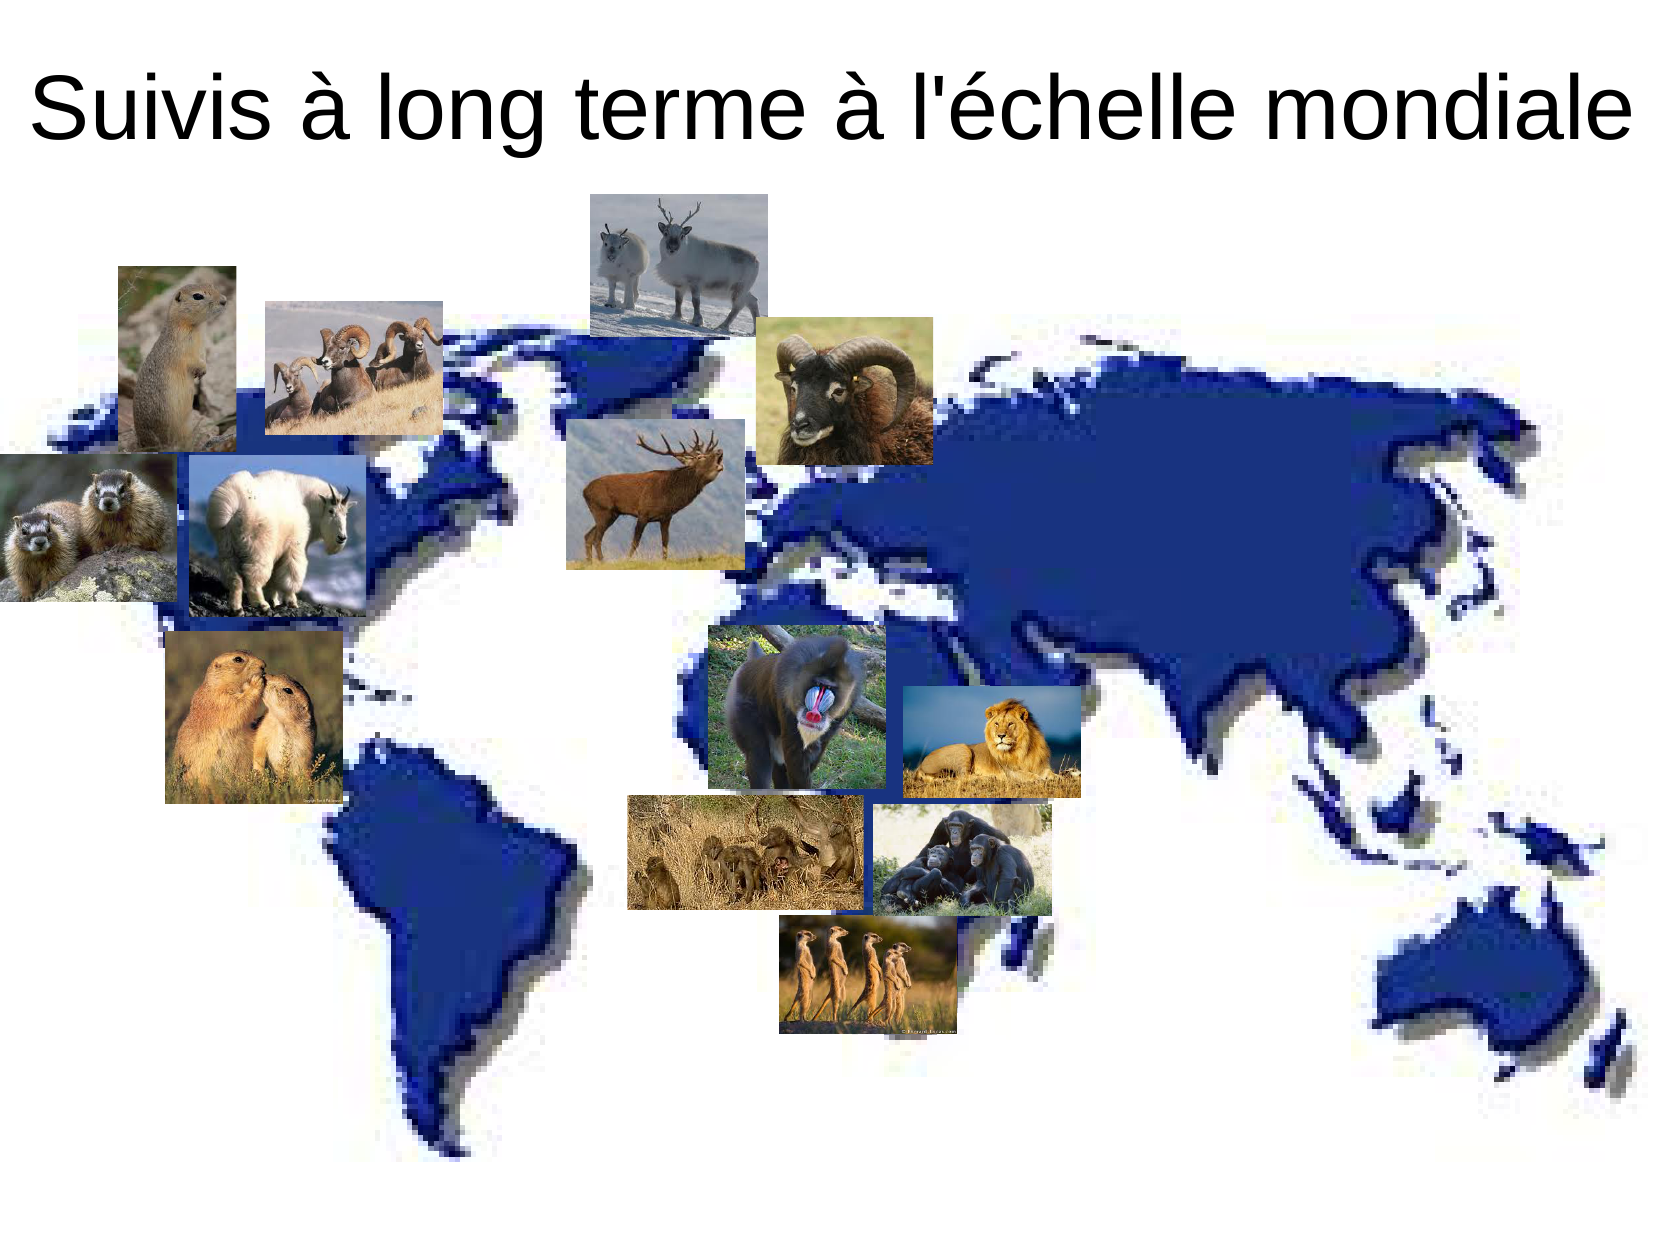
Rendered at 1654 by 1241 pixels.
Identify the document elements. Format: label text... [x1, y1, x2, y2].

picture [0, 194, 1648, 1173]
title Suivis à long terme à l'échelle mondiale [0, 2, 1654, 210]
